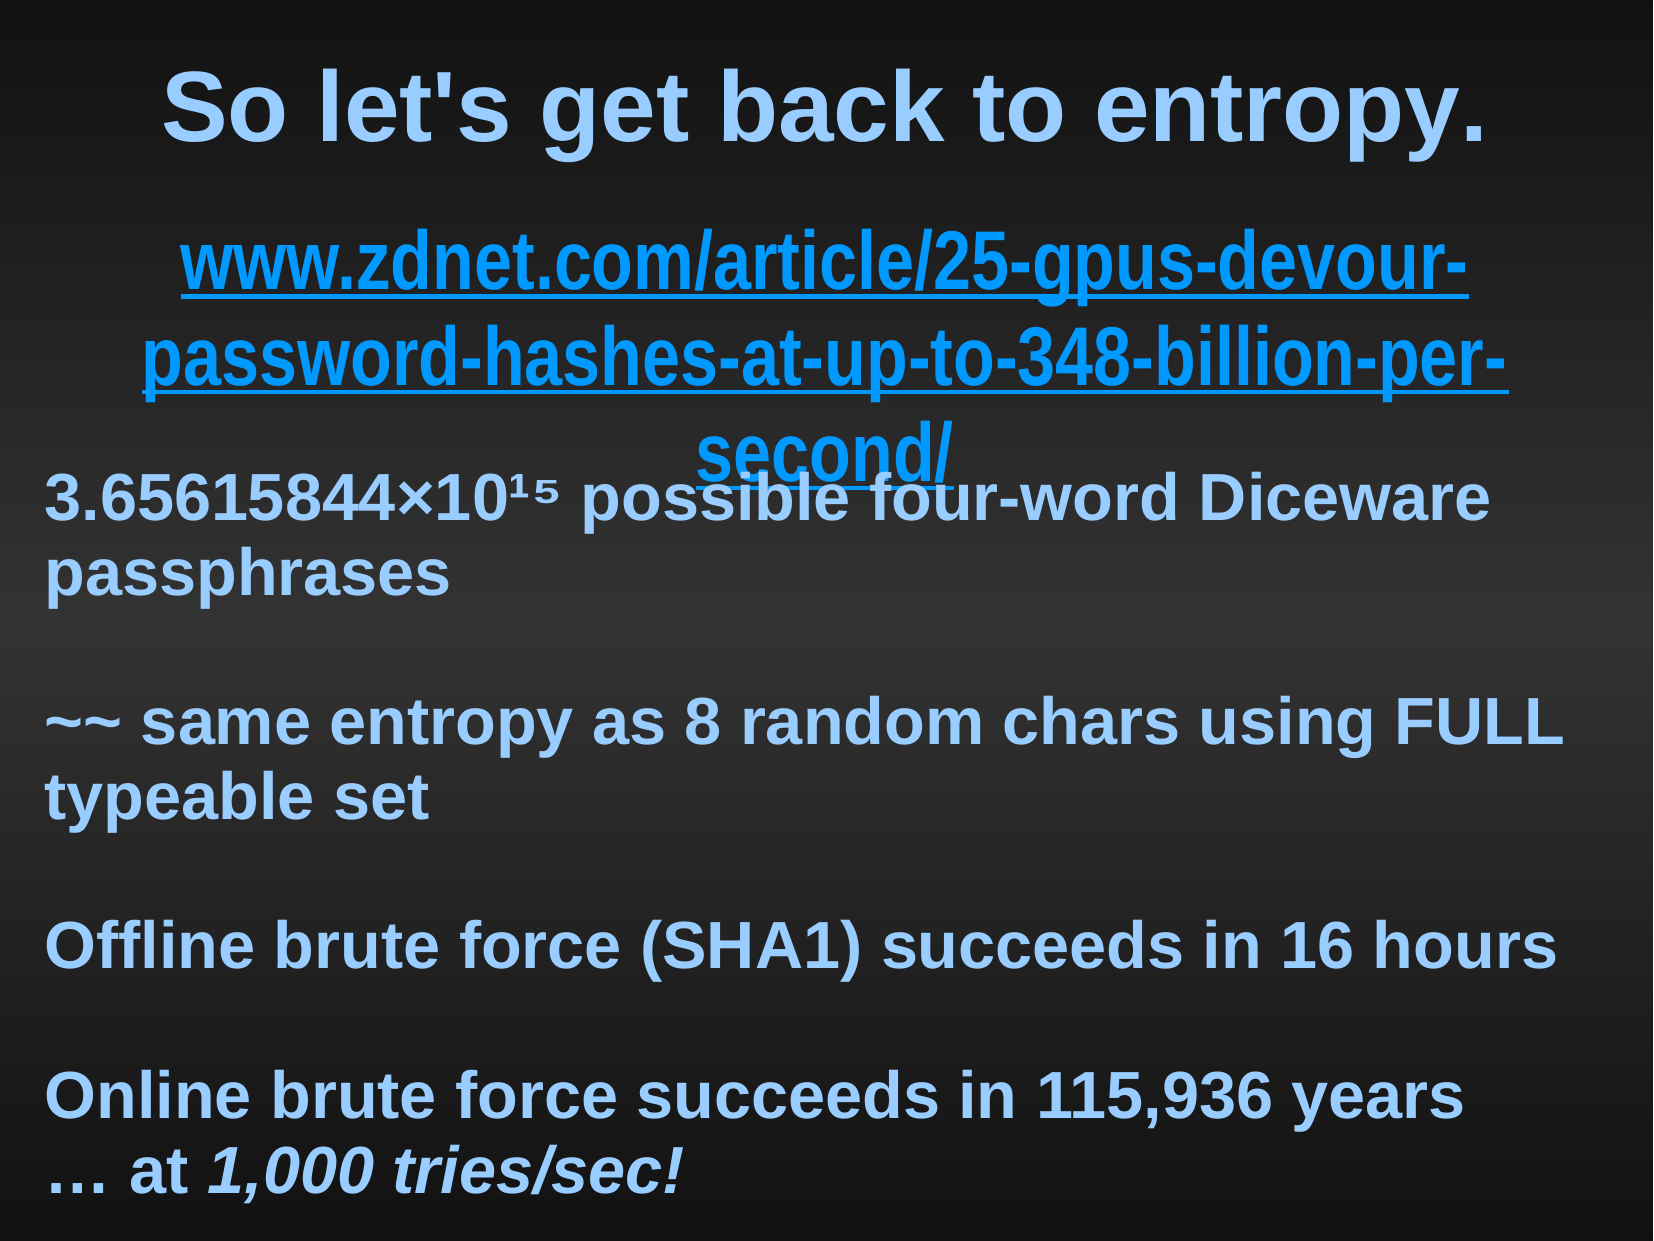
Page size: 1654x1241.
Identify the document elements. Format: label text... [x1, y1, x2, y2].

list [746, 443, 759, 452]
text_box 3.65615844×10¹⁵ possible four-word Diceware passphrases ~~ same entropy as 8 random chars using FULL typeable set Offline brute force (SHA1) succeeds in 16 hours Online brute force succeeds in 115,936 years … at 1,000 tries/sec! [30, 452, 1636, 1216]
list [147, 411, 1506, 452]
list [906, 444, 920, 452]
title So let's get back to entropy. [0, 2, 1651, 204]
list [822, 444, 838, 452]
list [866, 445, 879, 452]
text_box www.zdnet.com/article/25-gpus-devour-password-hashes-at-up-to-348-billion-per-second/ [0, 204, 1651, 411]
